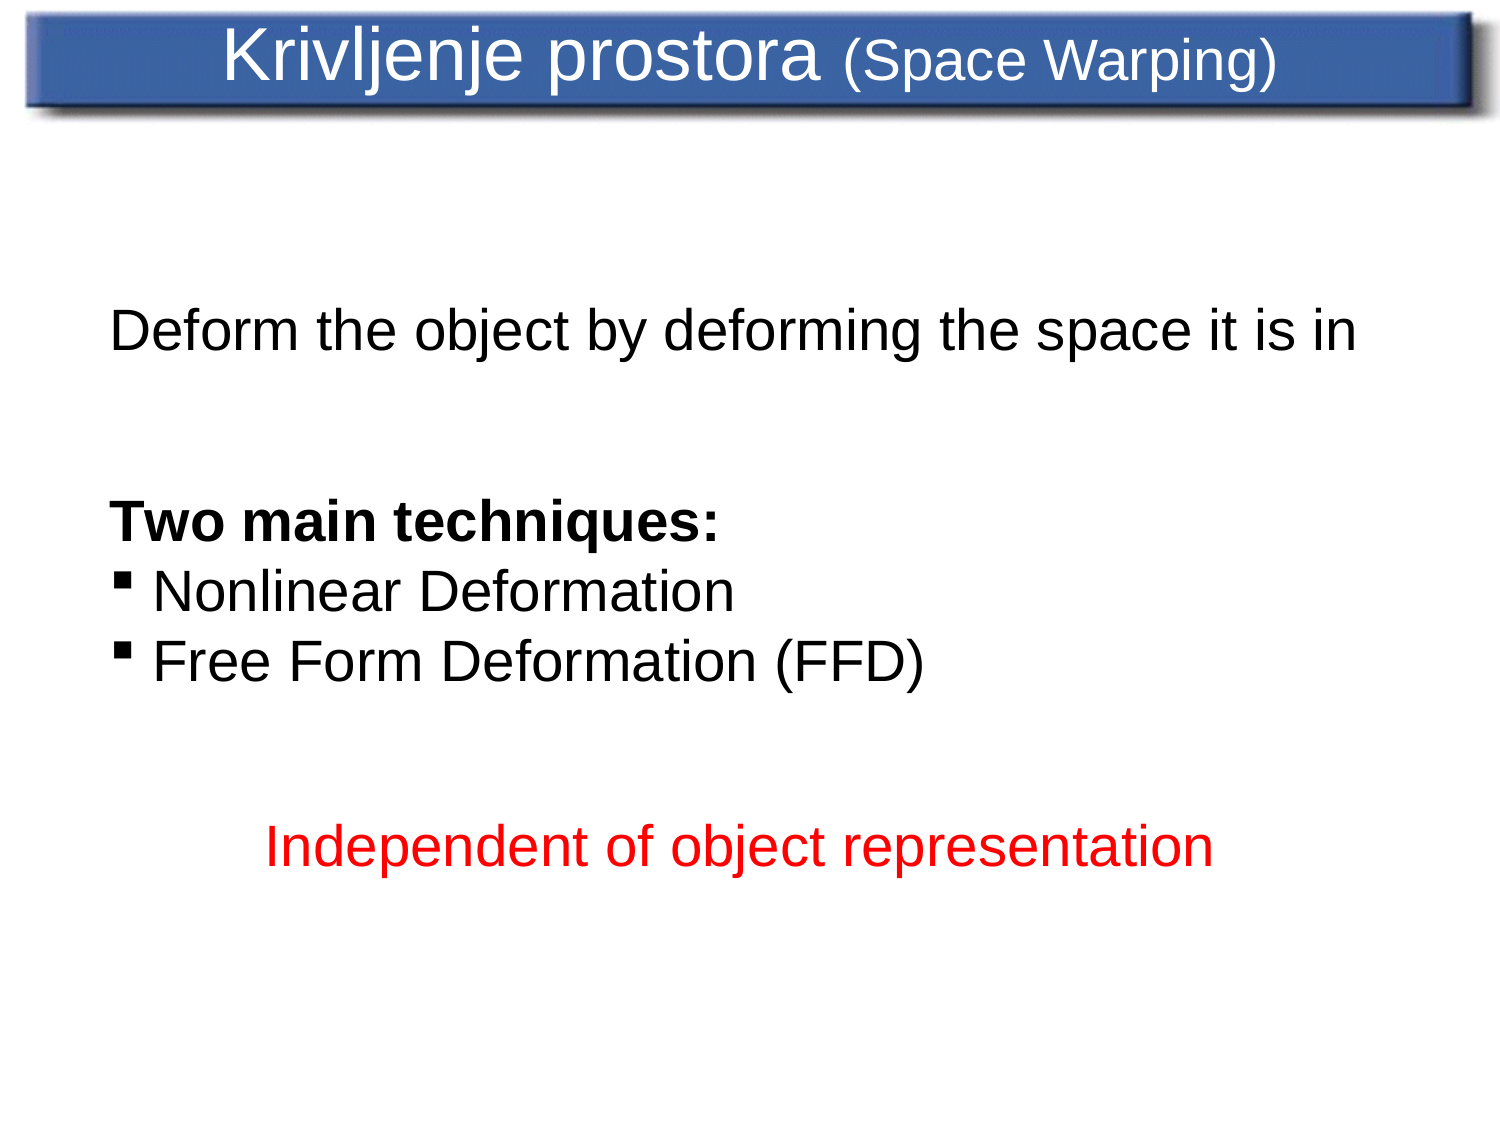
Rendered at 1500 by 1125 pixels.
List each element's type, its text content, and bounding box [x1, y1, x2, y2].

text_box Independent of object representation [249, 800, 1306, 886]
text_box Deform the object by deforming the space it is in [94, 284, 1463, 371]
picture [24, 9, 1500, 125]
title Krivljenje prostora (Space Warping) [75, 0, 1426, 103]
text_box Two main techniques: Nonlinear Deformation Free Form Deformation (FFD) [94, 474, 1463, 701]
